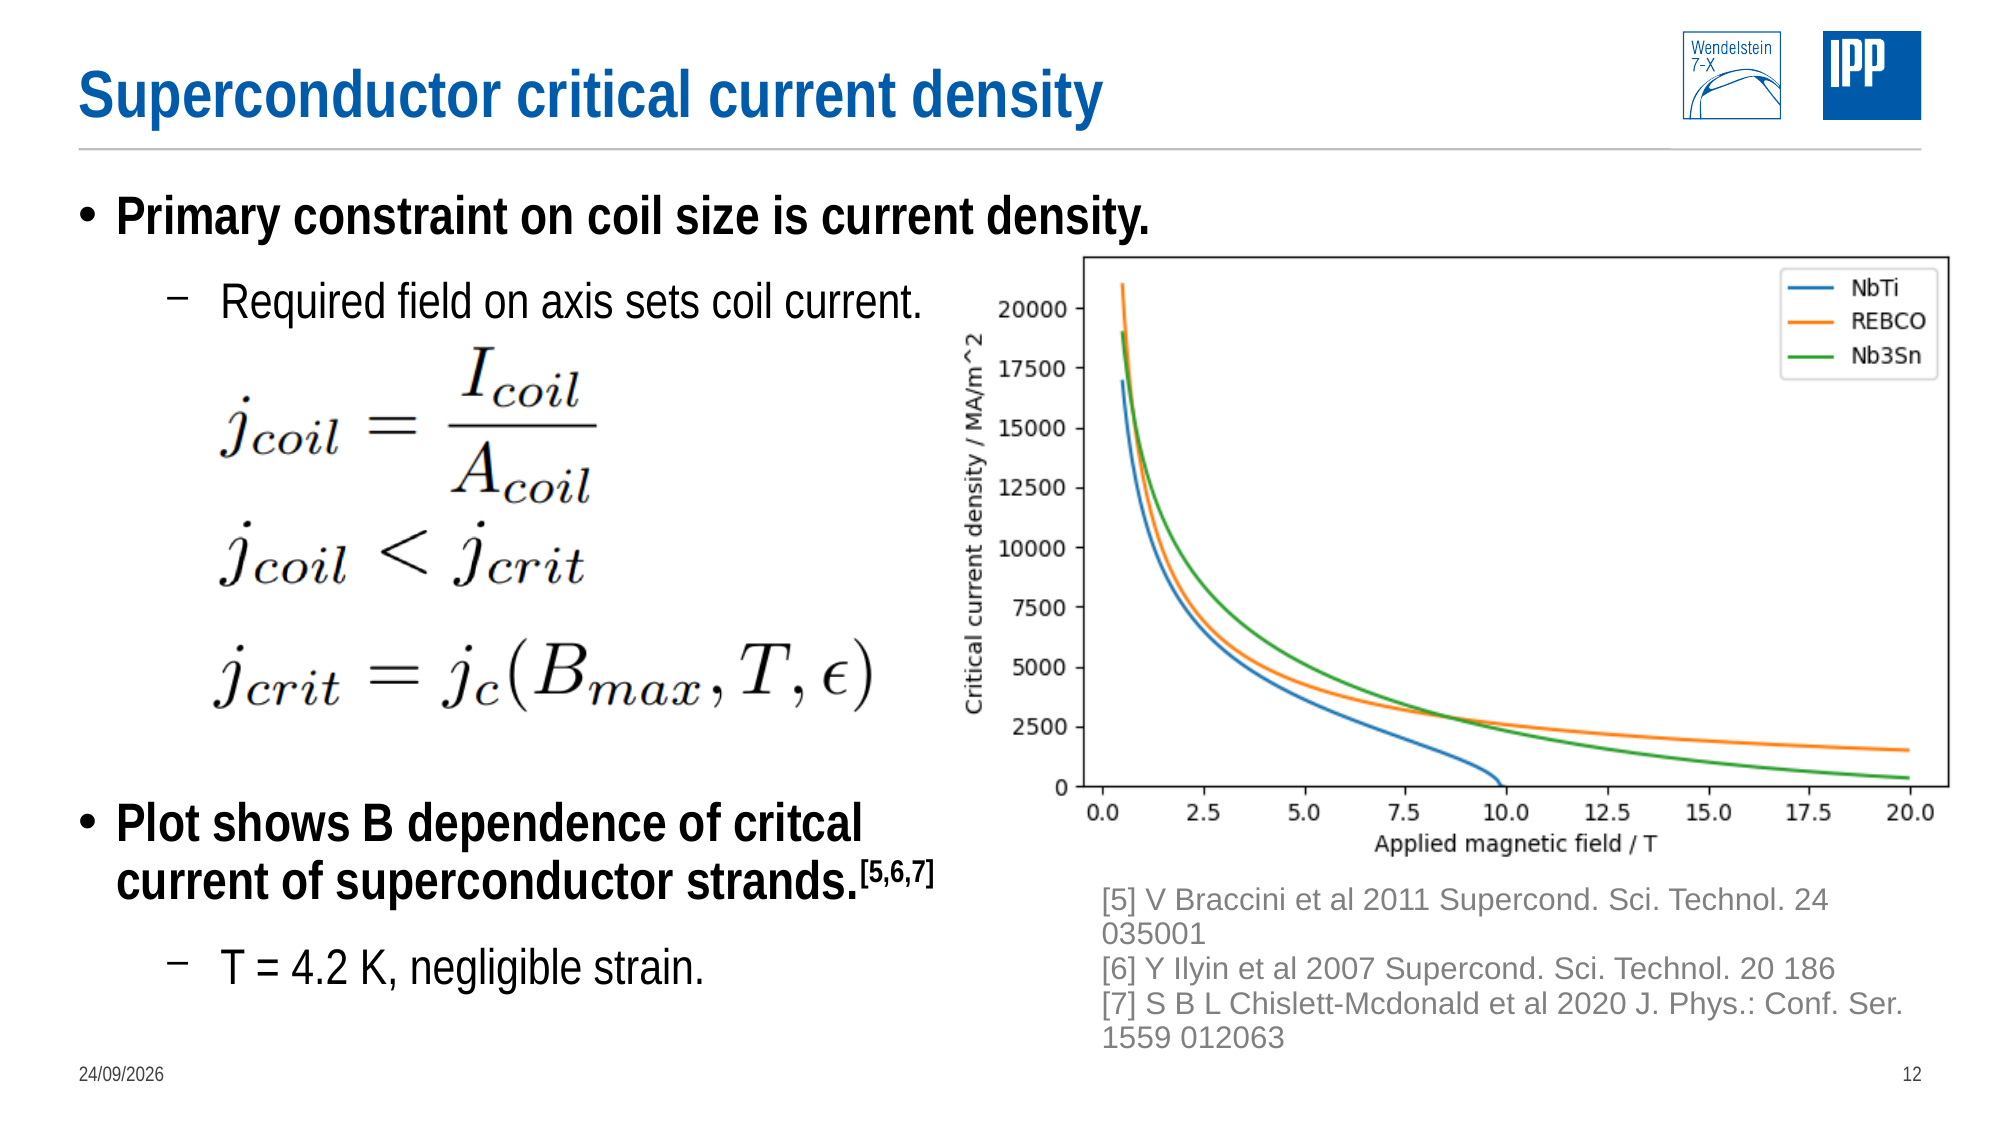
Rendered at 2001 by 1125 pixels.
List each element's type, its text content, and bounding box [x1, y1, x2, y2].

list Primary constraint on coil size is current density. Required field on axis sets coil current. Plot shows B dependence of critcal current of superconductor strands.[5,6,7] T = 4.2 K, negligible strain. [78, 179, 1922, 1018]
slide_number 18/03/2022 [78, 1042, 262, 1103]
title Superconductor critical current density [78, 30, 1638, 139]
picture [202, 335, 615, 603]
picture [183, 609, 877, 745]
picture [944, 253, 1967, 862]
text_box [5] V Braccini et al 2011 Supercond. Sci. Technol. 24 035001 [6] Y Ilyin et al 2007 Supercond. Sci. Technol. 20 186 [7] S B L Chislett-Mcdonald et al 2020 J. Phys.: Conf. Ser. 1559 012063 [1086, 874, 1922, 1063]
slide_number <number> [1744, 1063, 1922, 1103]
